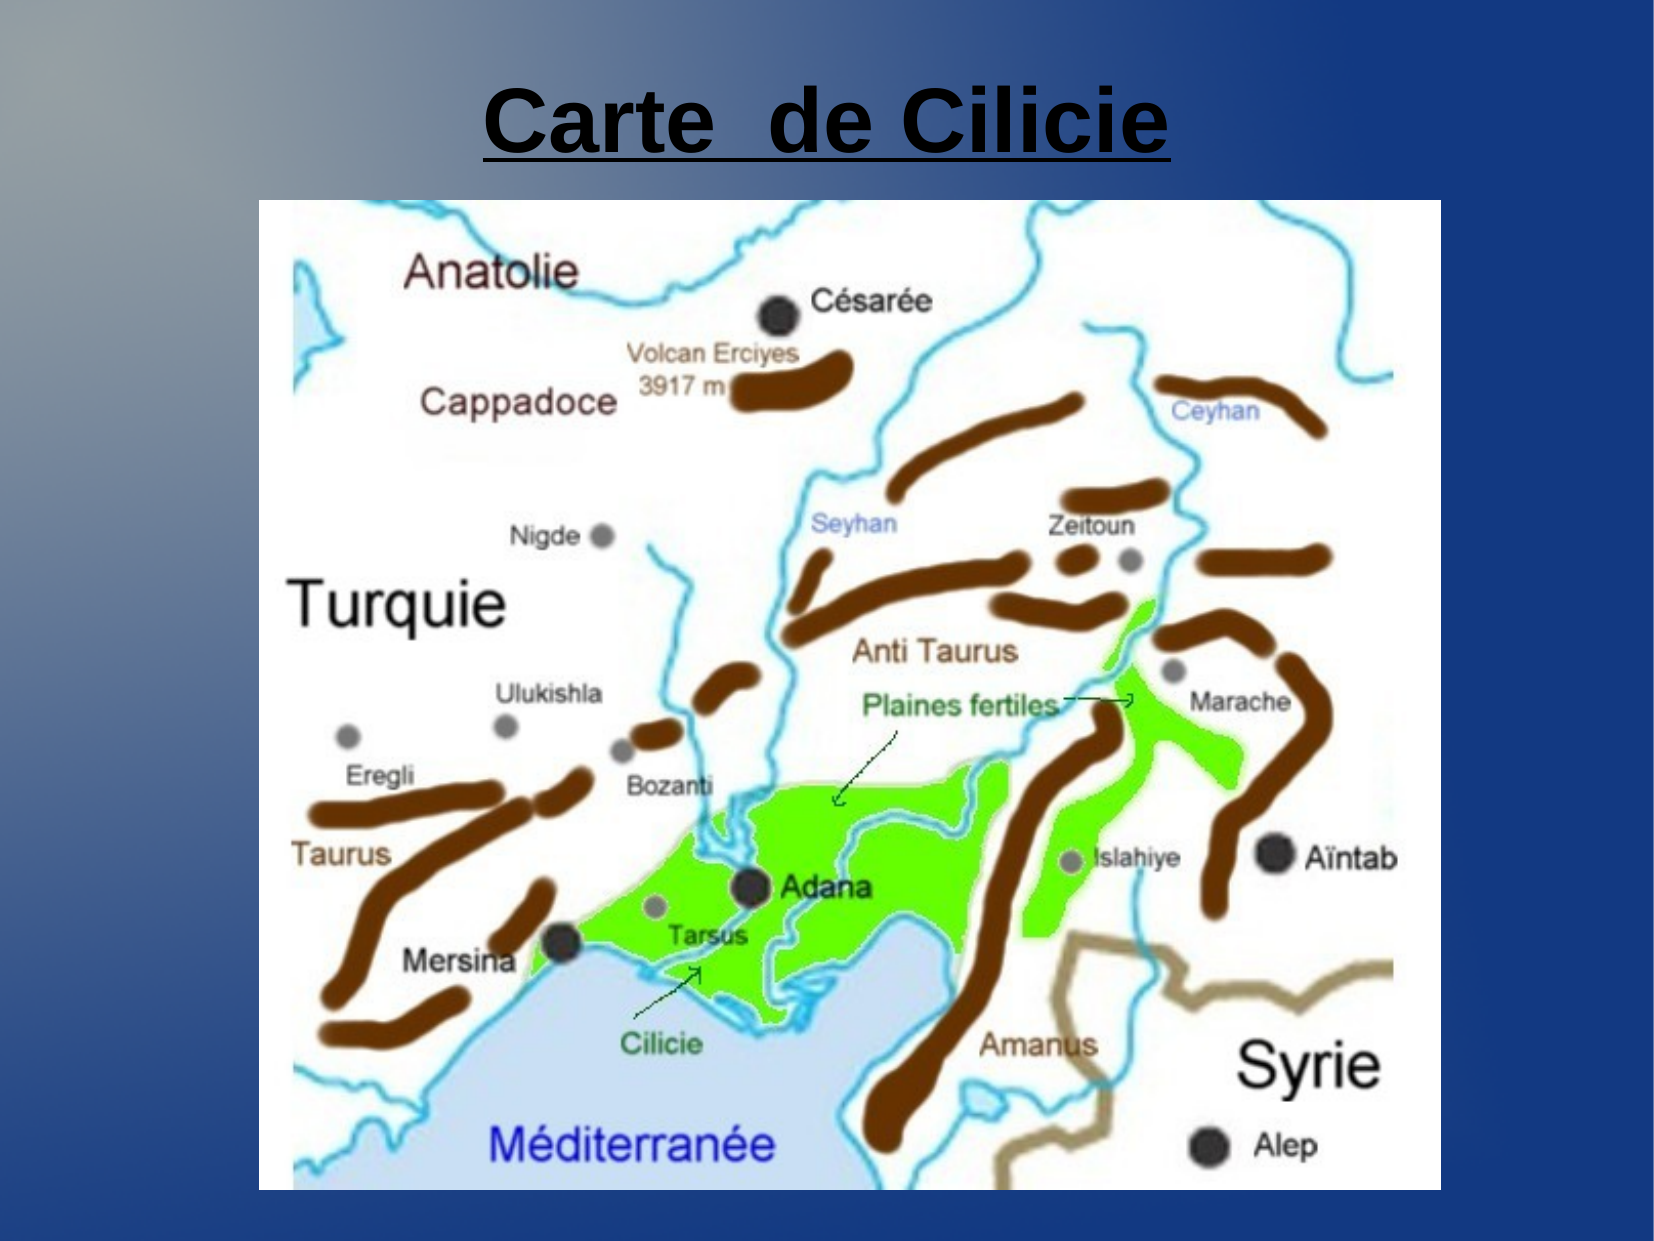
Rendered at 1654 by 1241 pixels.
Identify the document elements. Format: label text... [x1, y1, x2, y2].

picture [0, 0, 1654, 1241]
title Carte de Cilicie [82, 17, 1571, 225]
